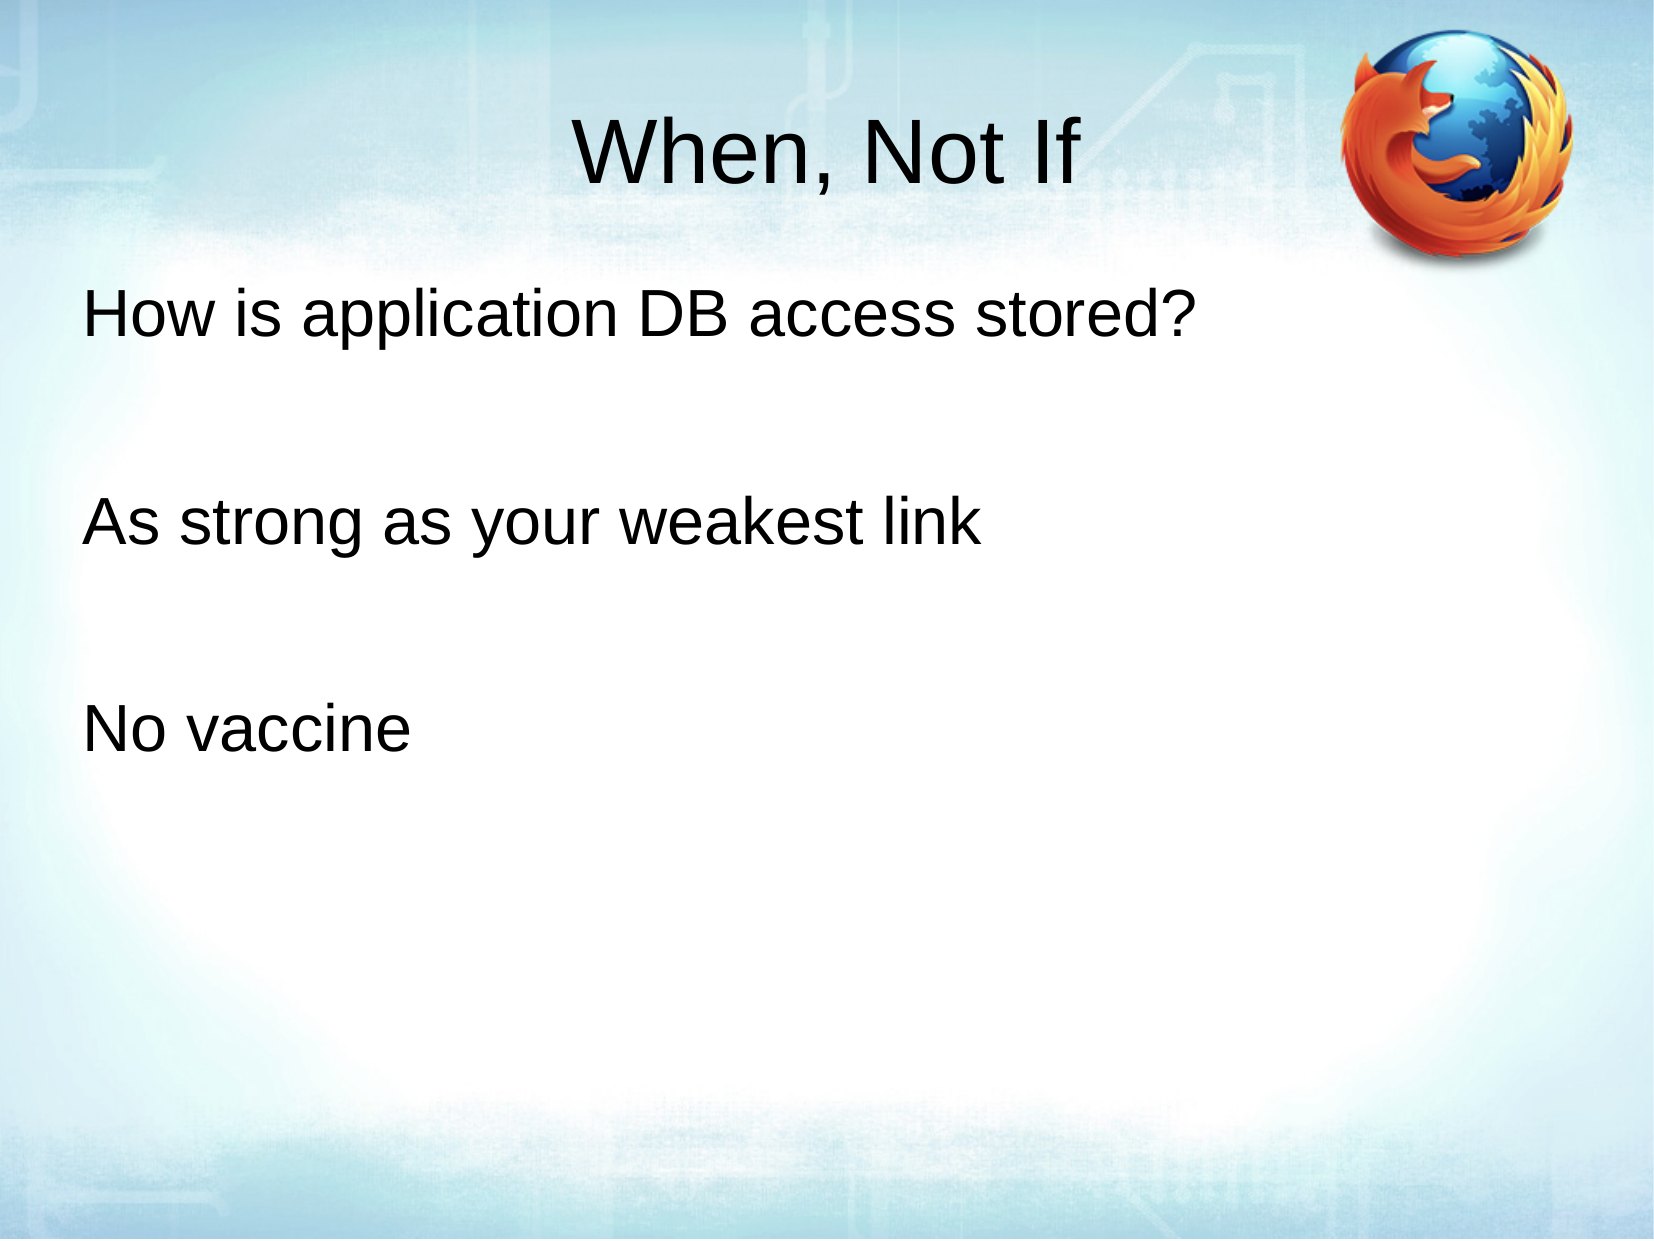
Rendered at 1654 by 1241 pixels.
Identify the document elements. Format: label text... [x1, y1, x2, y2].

title When, Not If [82, 56, 1571, 250]
picture [0, 0, 1654, 1239]
list How is application DB access stored? As strong as your weakest link No vaccine [82, 272, 1571, 1081]
